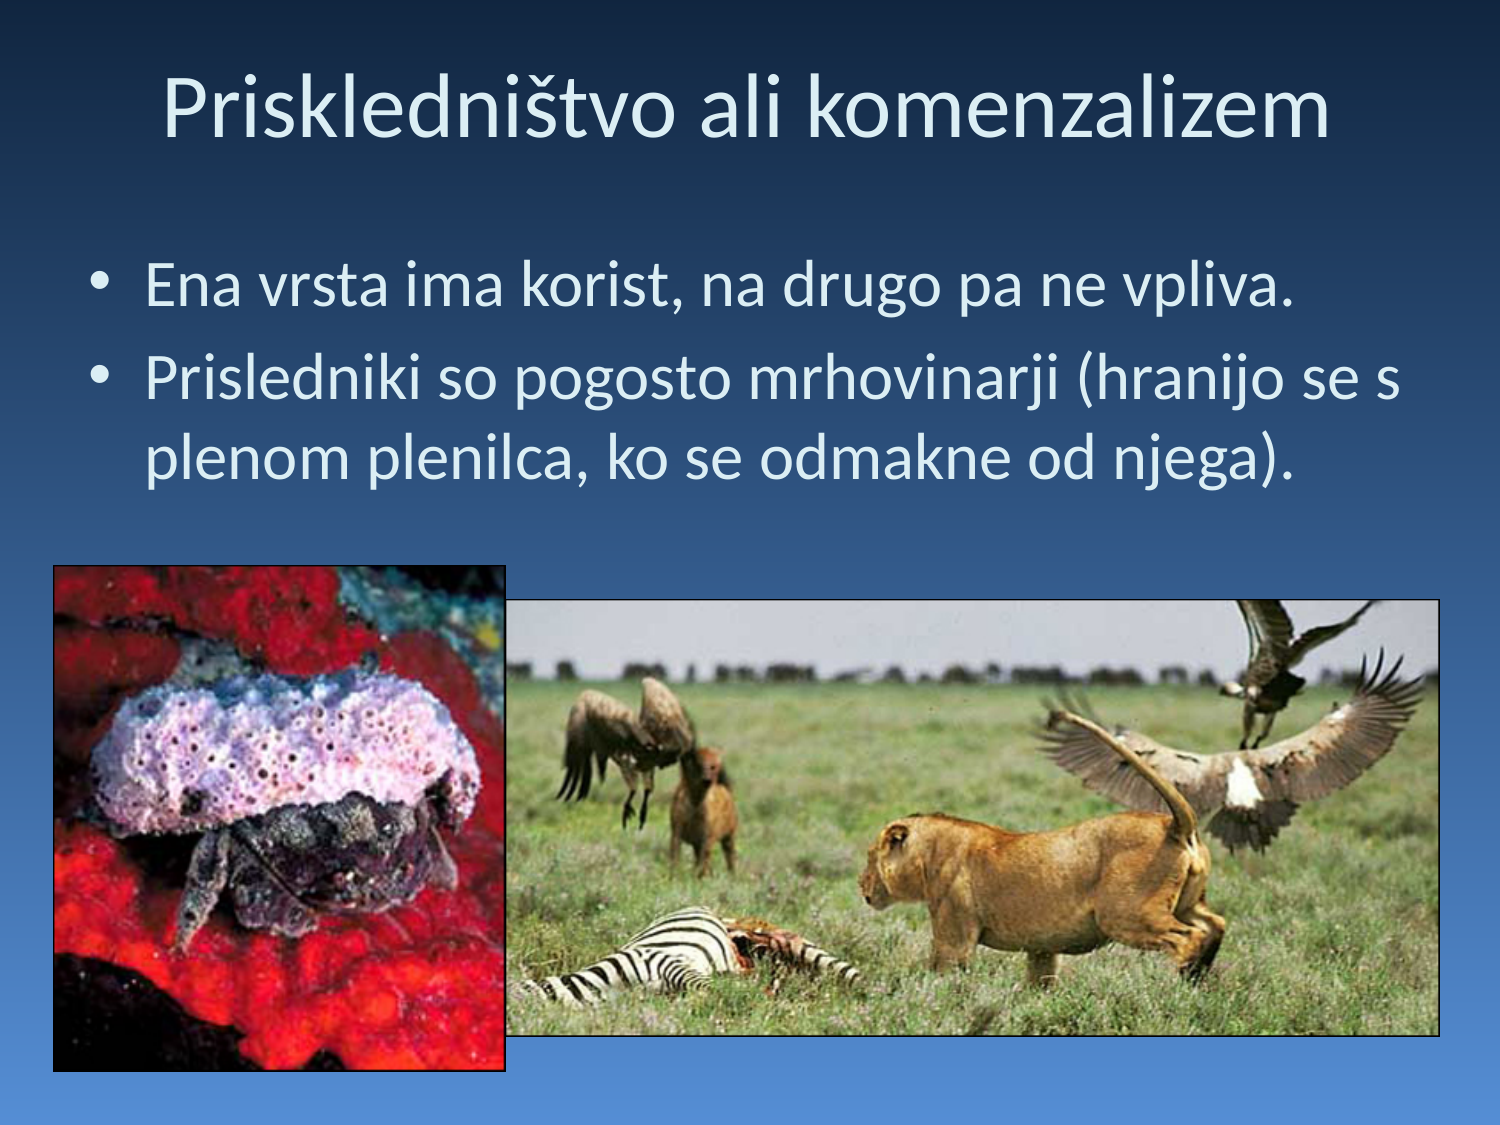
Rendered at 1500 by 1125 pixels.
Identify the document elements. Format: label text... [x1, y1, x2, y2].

title Priskledništvo ali komenzalizem [73, 7, 1424, 195]
picture [53, 565, 1440, 1072]
list Ena vrsta ima korist, na drugo pa ne vpliva. Prisledniki so pogosto mrhovinarji (hranijo se s plenom plenilca, ko se odmakne od njega). [73, 231, 1424, 599]
